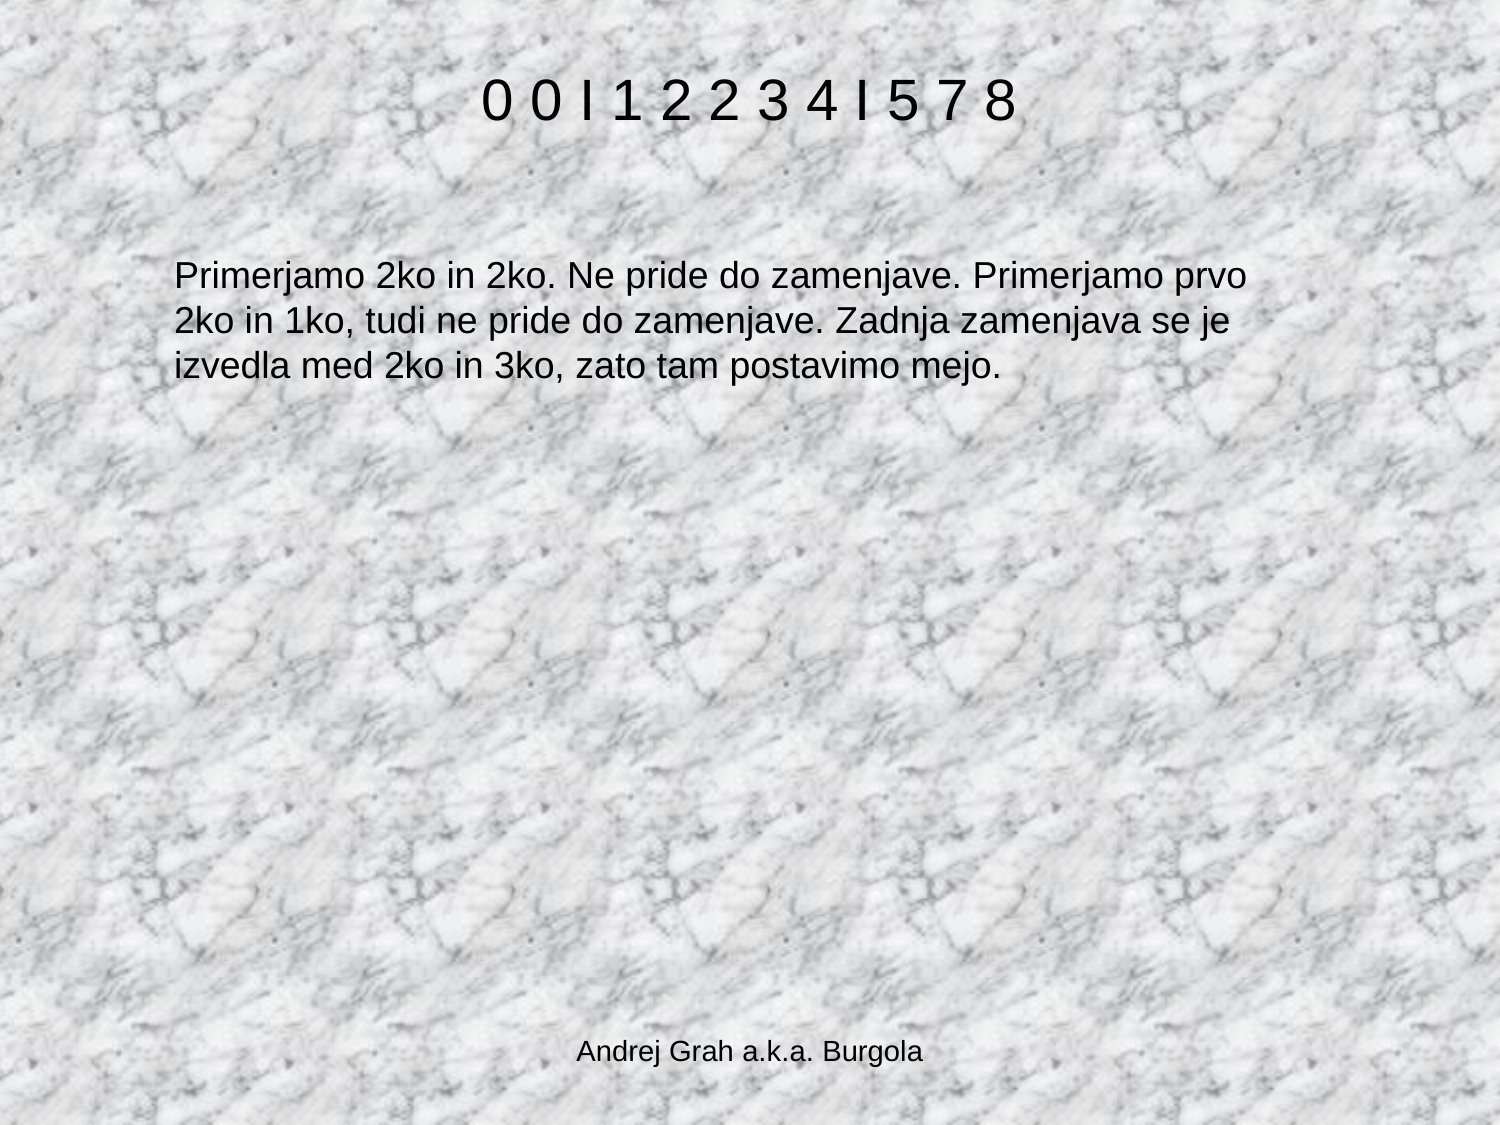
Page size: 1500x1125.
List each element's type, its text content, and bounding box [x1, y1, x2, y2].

text_box 0 0 I 1 2 2 3 4 I 5 7 8 [265, 54, 1235, 141]
text_box Primerjamo 2ko in 2ko. Ne pride do zamenjave. Primerjamo prvo 2ko in 1ko, tudi ne pride do zamenjave. Zadnja zamenjava se je izvedla med 2ko in 3ko, zato tam postavimo mejo. [159, 243, 1270, 394]
picture [0, 0, 1500, 1125]
text_box Andrej Grah a.k.a. Burgola [512, 1024, 988, 1103]
